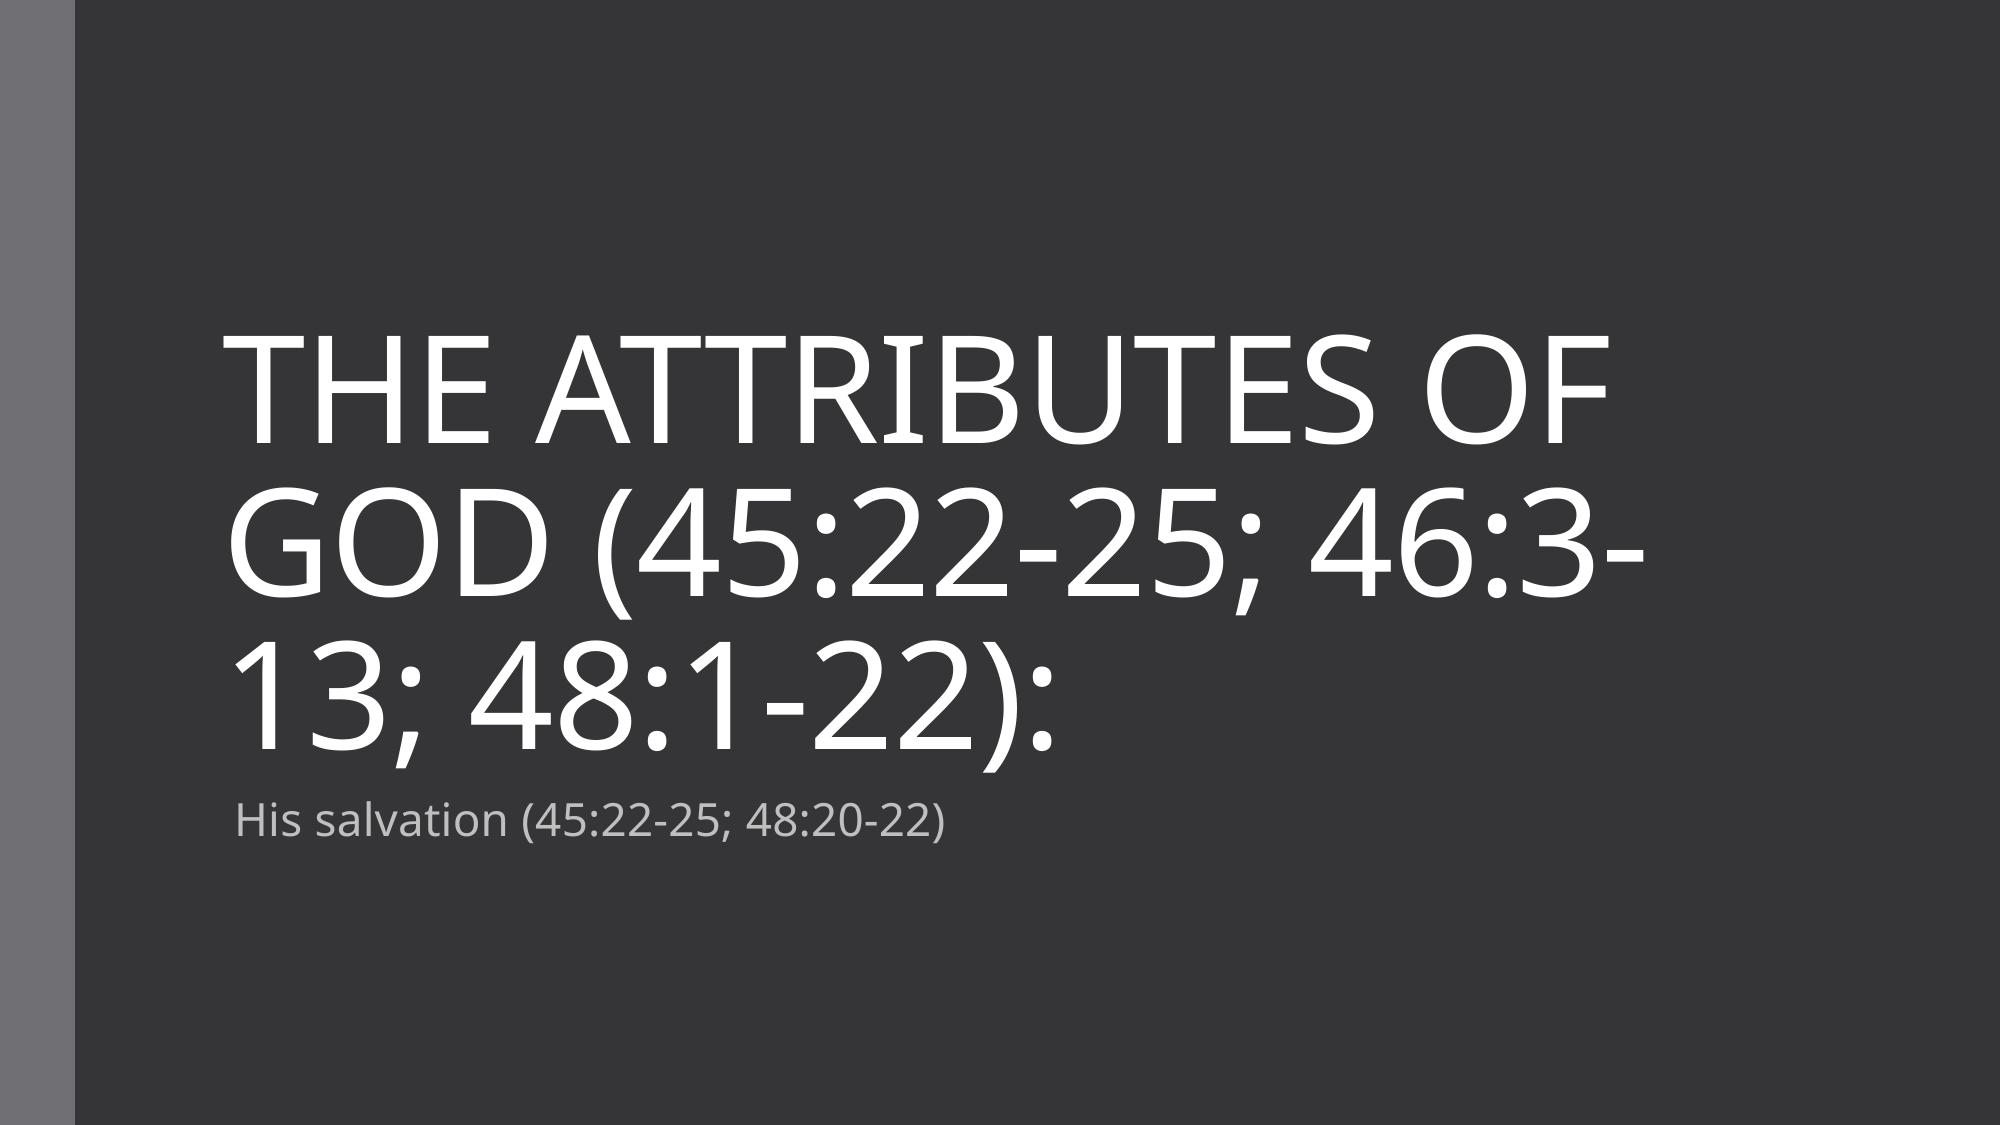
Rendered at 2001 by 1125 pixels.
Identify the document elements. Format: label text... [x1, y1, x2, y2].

subtitle His salvation (45:22-25; 48:20-22) [206, 787, 1752, 1066]
title THE ATTRIBUTES OF GOD (45:22-25; 46:3-13; 48:1-22): [206, 124, 1752, 787]
